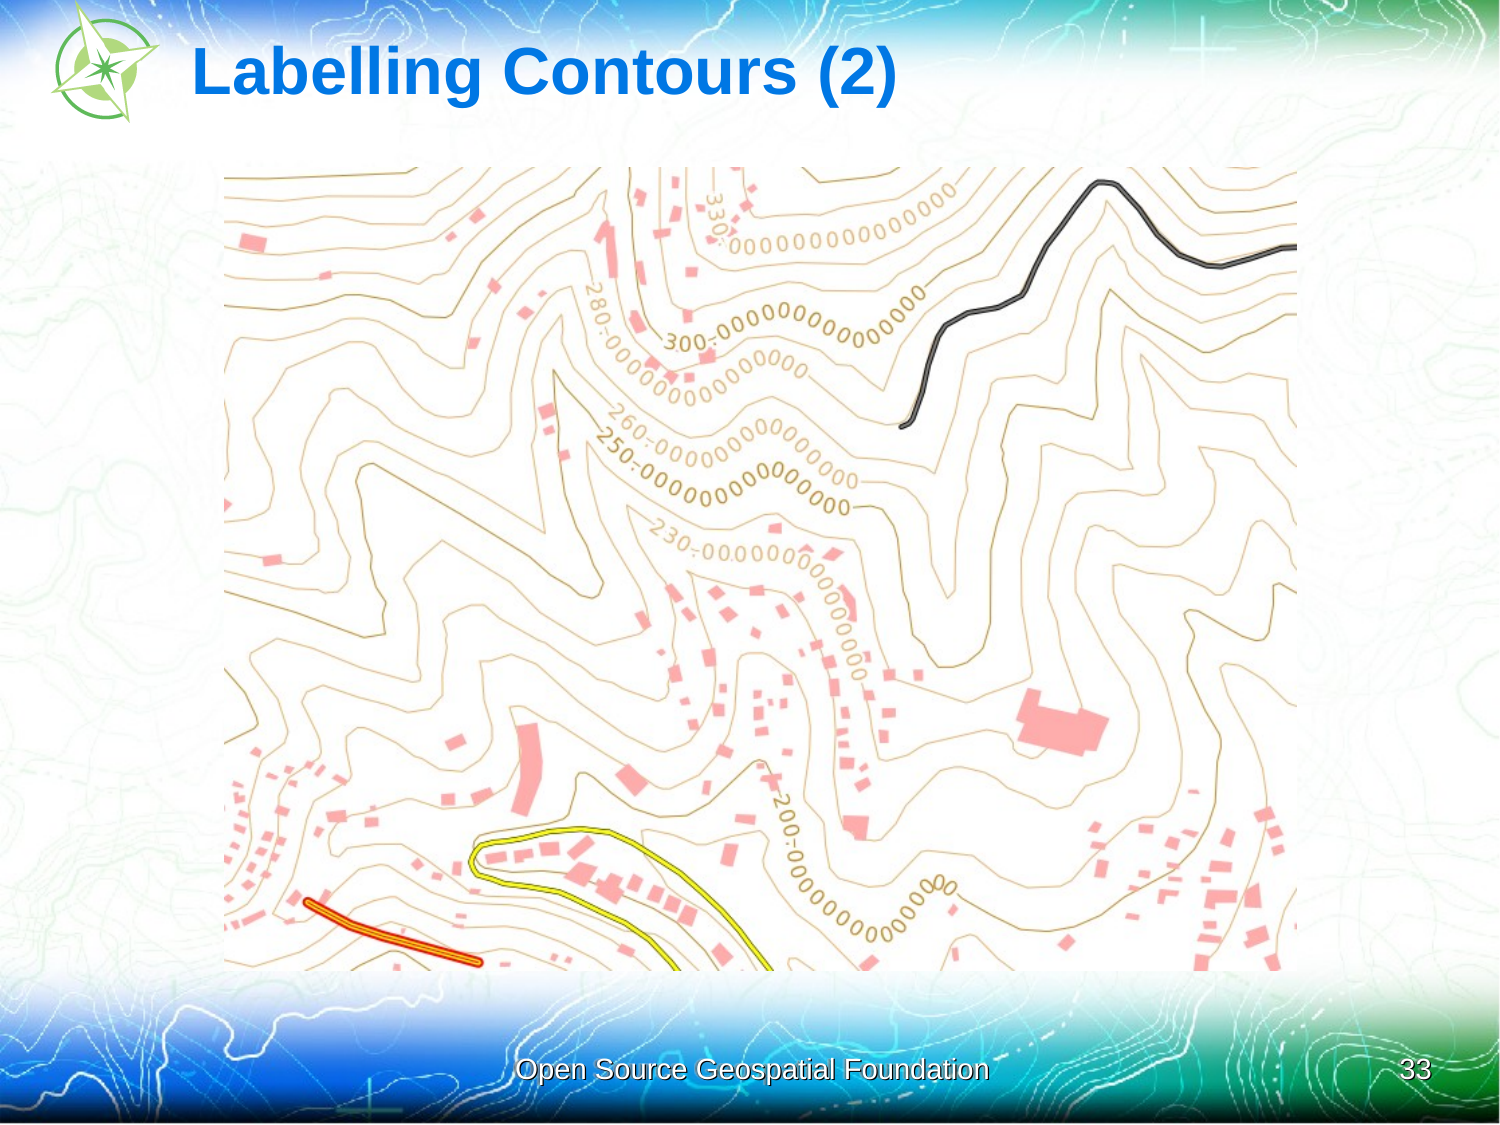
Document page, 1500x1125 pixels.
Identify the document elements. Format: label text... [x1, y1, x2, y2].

title Labelling Contours (2) [177, 20, 1477, 122]
picture [0, 0, 1500, 1125]
